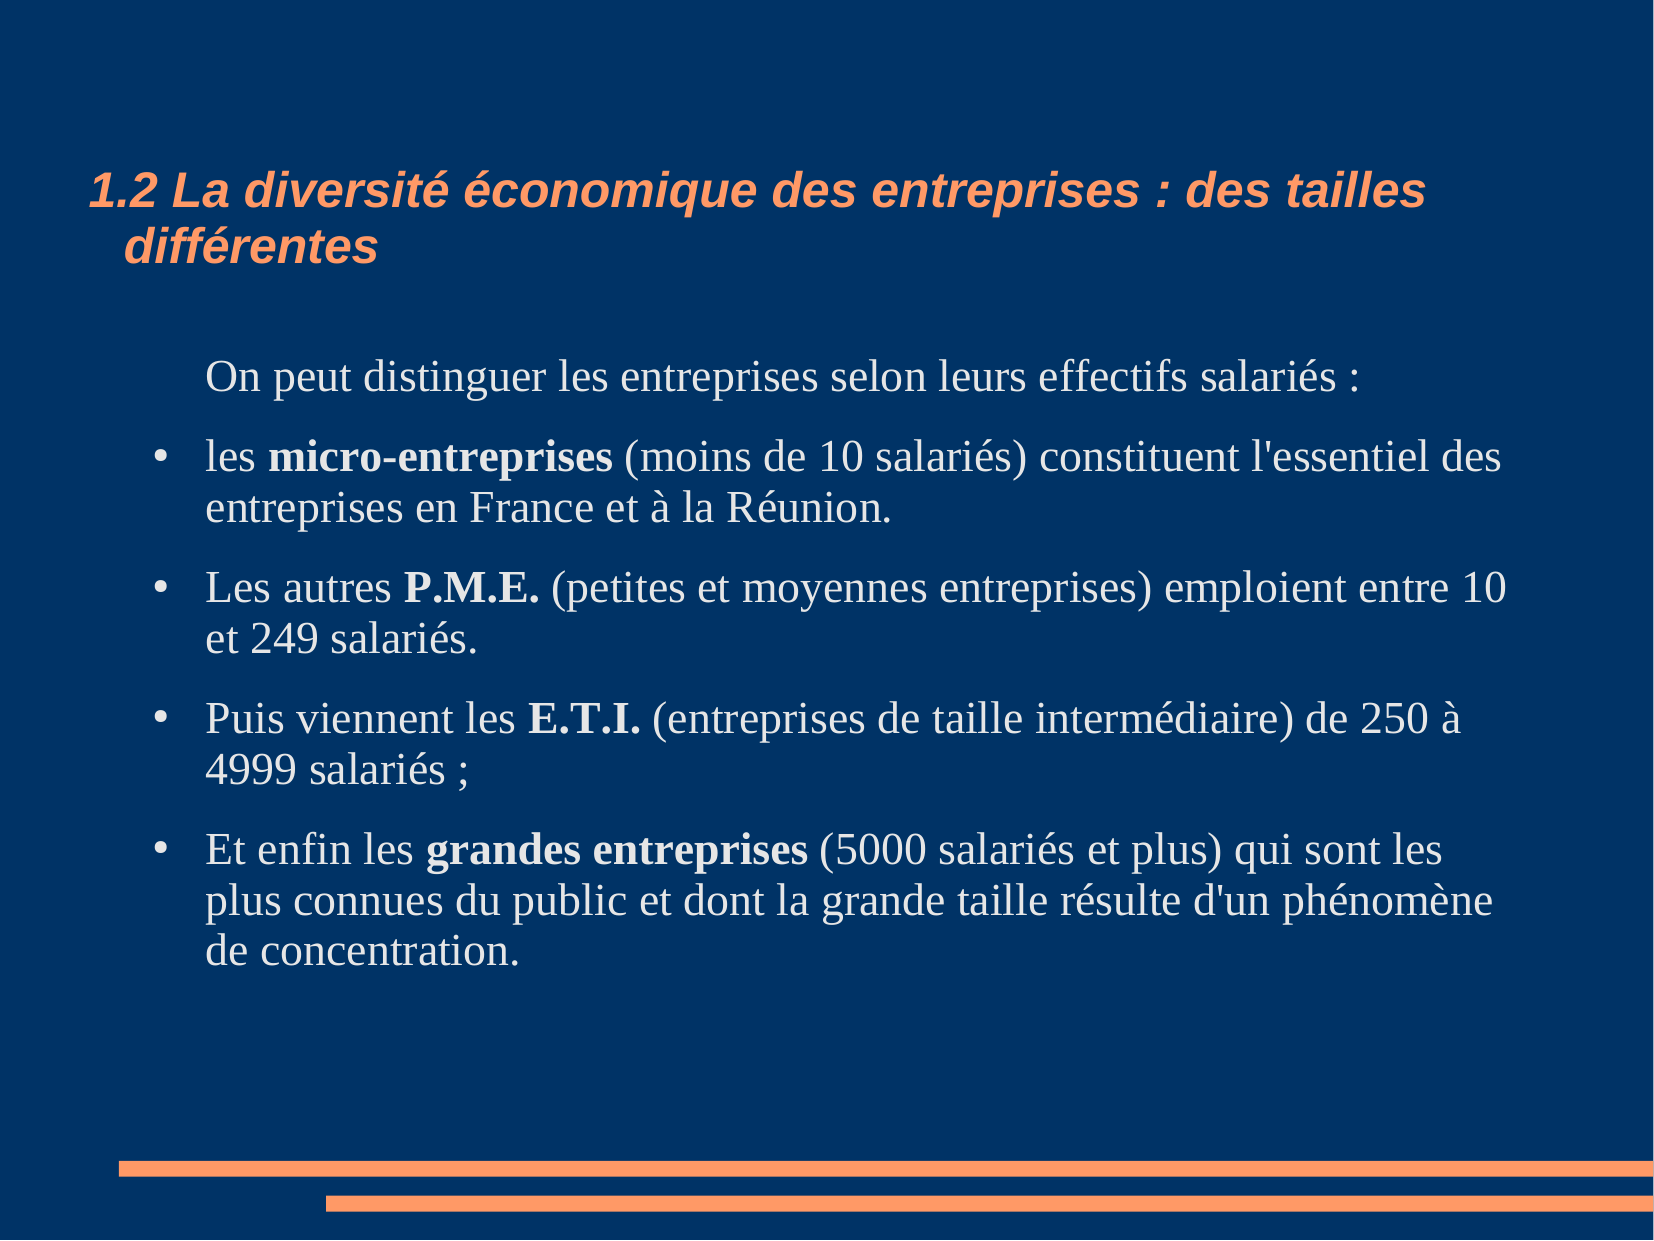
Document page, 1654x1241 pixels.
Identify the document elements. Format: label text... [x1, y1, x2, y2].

list On peut distinguer les entreprises selon leurs effectifs salariés : les micro-entreprises (moins de 10 salariés) constituent l'essentiel des entreprises en France et à la Réunion. Les autres P.M.E. (petites et moyennes entreprises) emploient entre 10 et 249 salariés. Puis viennent les E.T.I. (entreprises de taille intermédiaire) de 250 à 4999 salariés ; Et enfin les grandes entreprises (5000 salariés et plus) qui sont les plus connues du public et dont la grande taille résulte d'un phénomène de concentration. [134, 350, 1516, 1133]
title 1.2 La diversité économique des entreprises : des tailles différentes [88, 114, 1534, 322]
